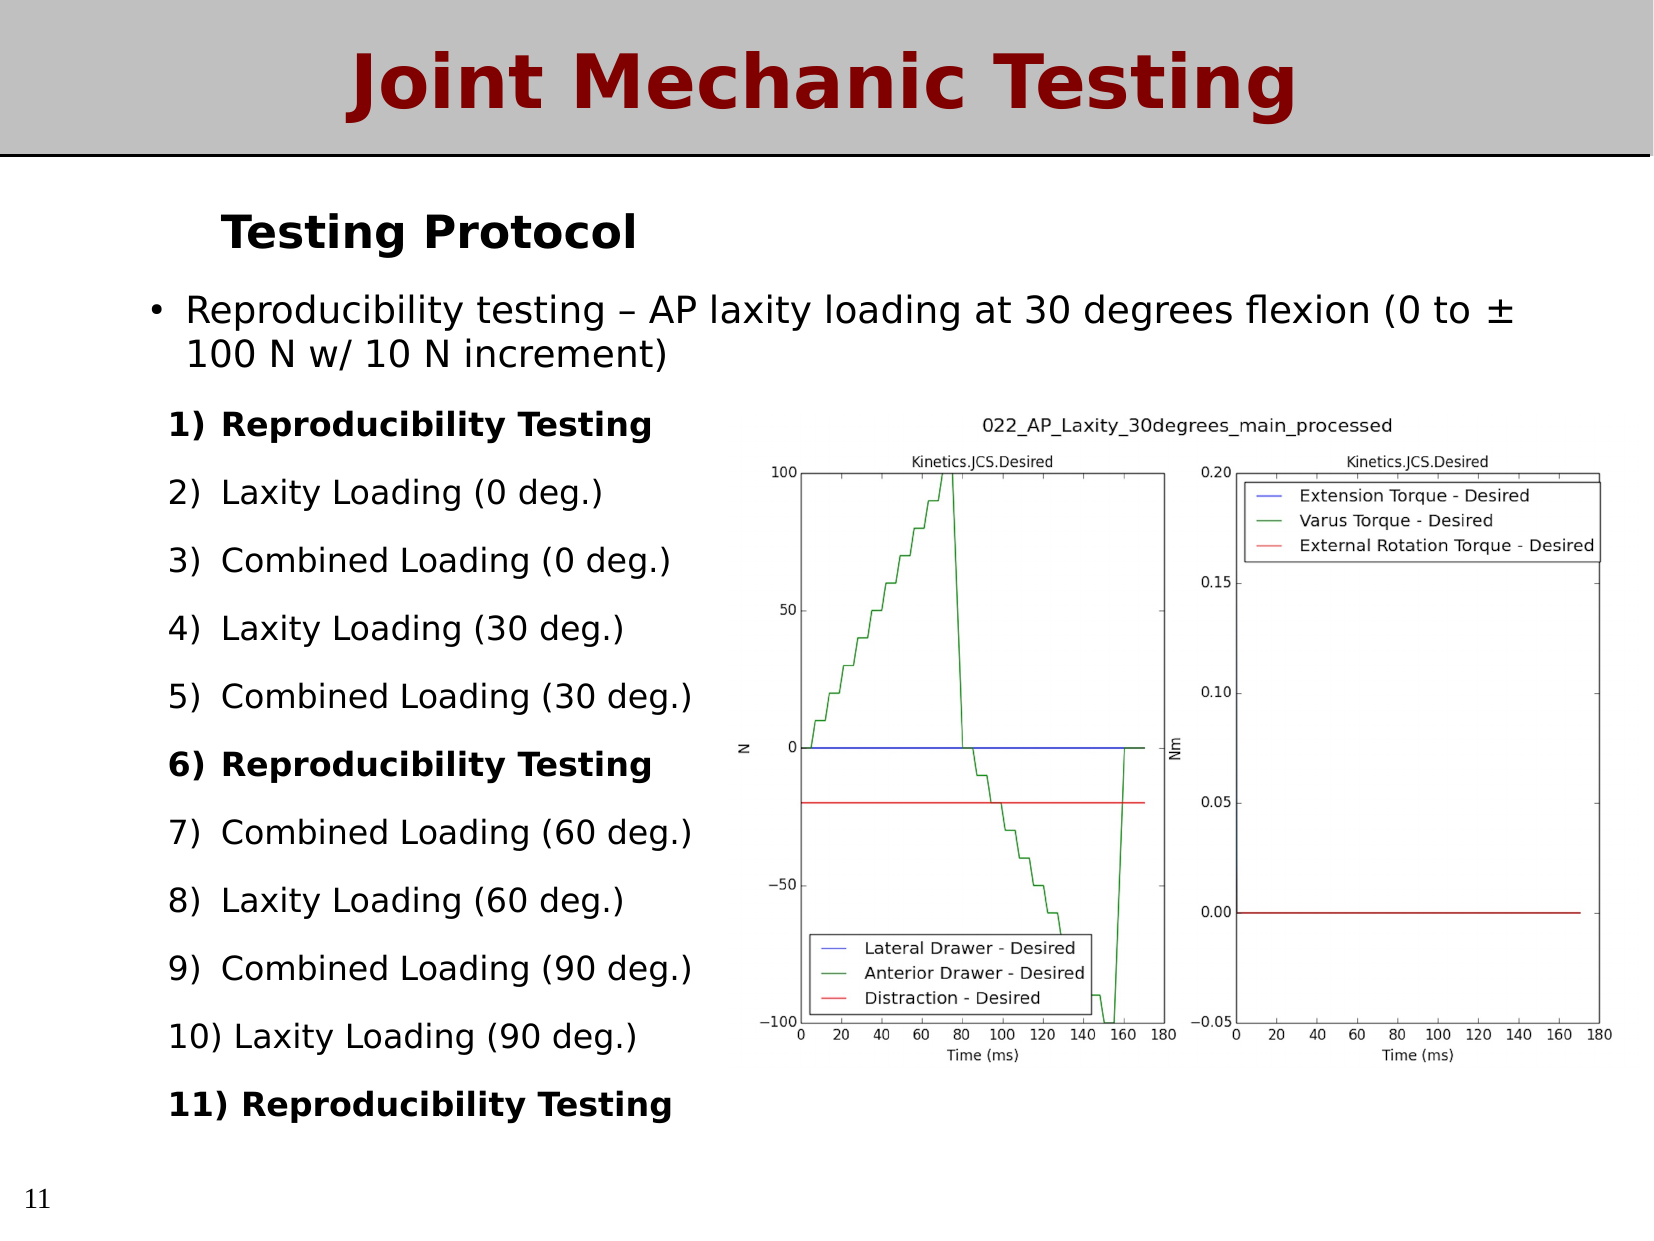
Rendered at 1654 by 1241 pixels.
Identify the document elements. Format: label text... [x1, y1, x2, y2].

list Testing Protocol Reproducibility testing – AP laxity loading at 30 degrees flexion (0 to ± 100 N w/ 10 N increment) Reproducibility Testing Laxity Loading (0 deg.) Combined Loading (0 deg.) Laxity Loading (30 deg.) Combined Loading (30 deg.) Reproducibility Testing Combined Loading (60 deg.) Laxity Loading (60 deg.) Combined Loading (90 deg.) Laxity Loading (90 deg.) Reproducibility Testing [150, 206, 1576, 926]
text_box Joint Mechanic Testing [0, 31, 1651, 134]
picture [727, 412, 1639, 1068]
text_box [0, 0, 1654, 156]
